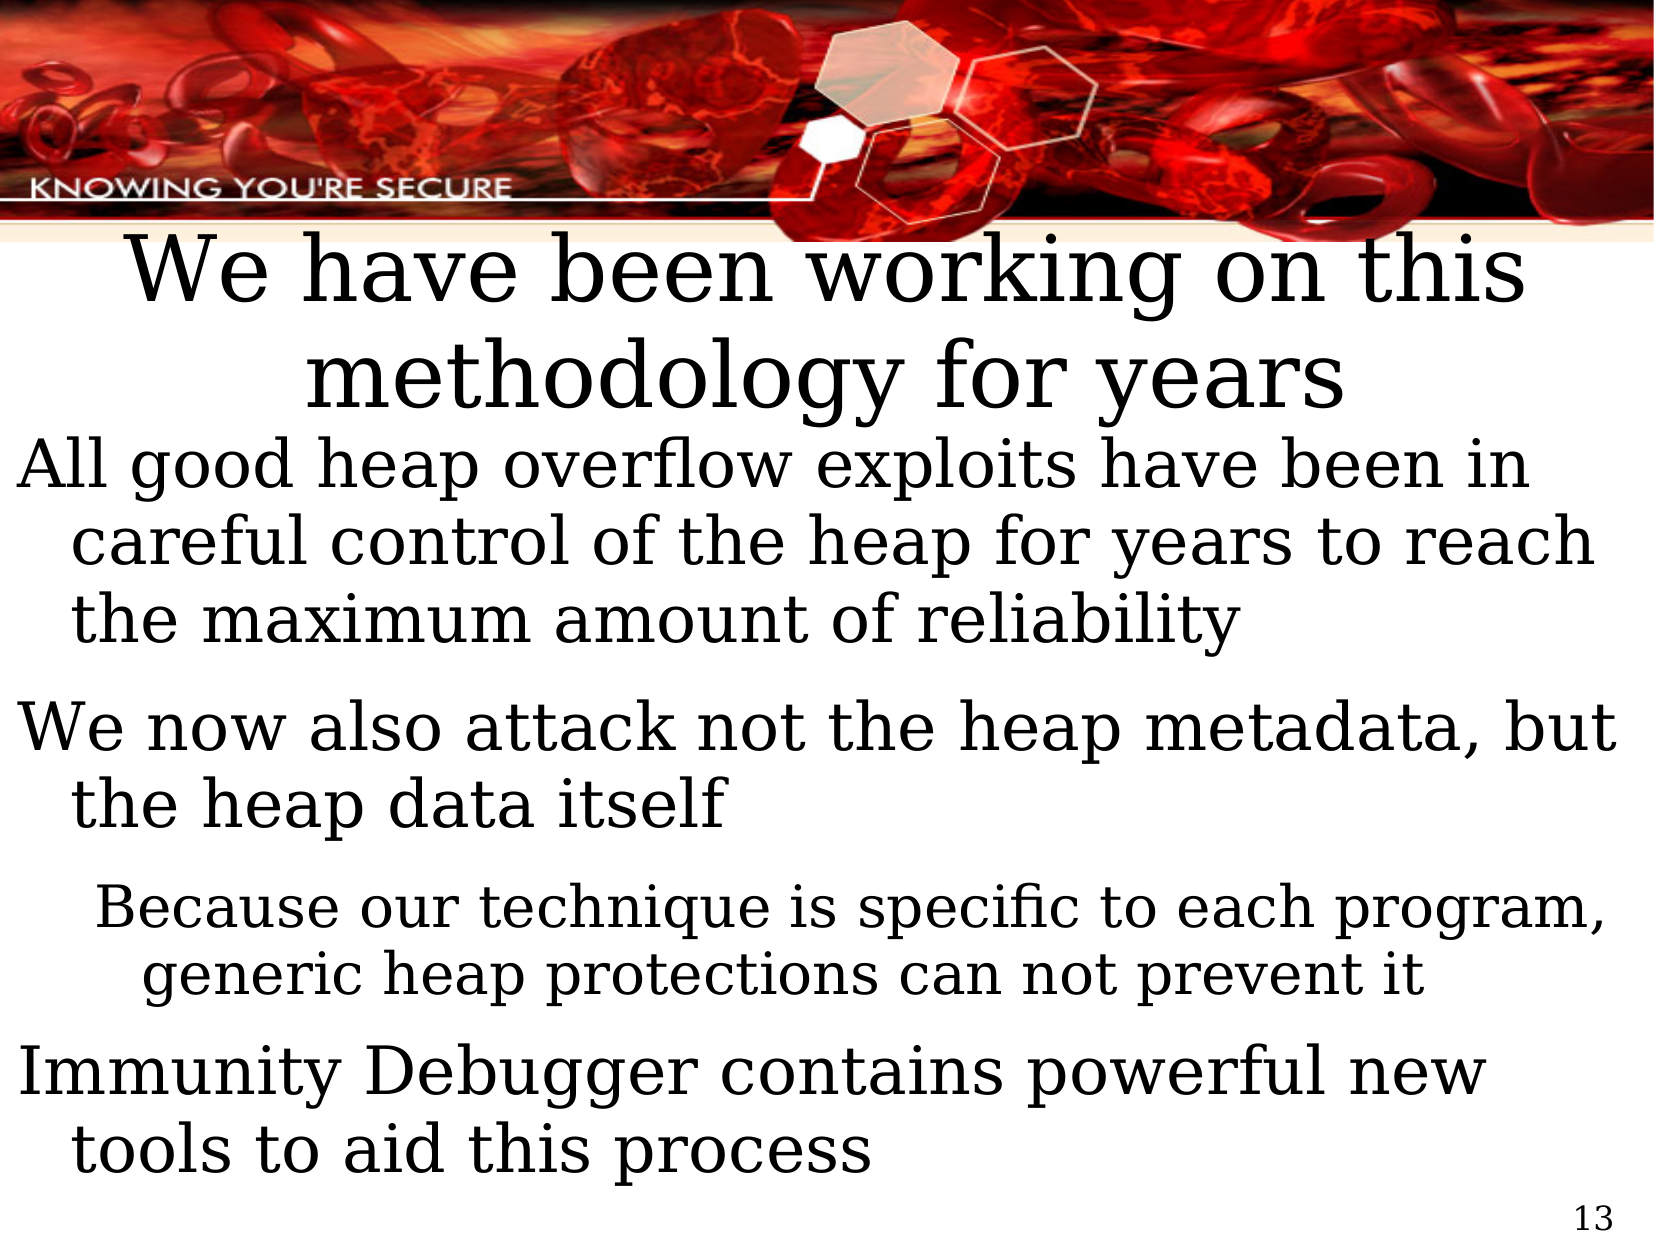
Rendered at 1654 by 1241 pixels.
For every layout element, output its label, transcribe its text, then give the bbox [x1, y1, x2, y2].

picture [0, 0, 1654, 215]
list All good heap overflow exploits have been in careful control of the heap for years to reach the maximum amount of reliability We now also attack not the heap metadata, but the heap data itself Because our technique is specific to each program, generic heap protections can not prevent it Immunity Debugger contains powerful new tools to aid this process [0, 425, 1625, 1241]
title We have been working on this methodology for years [0, 215, 1654, 430]
